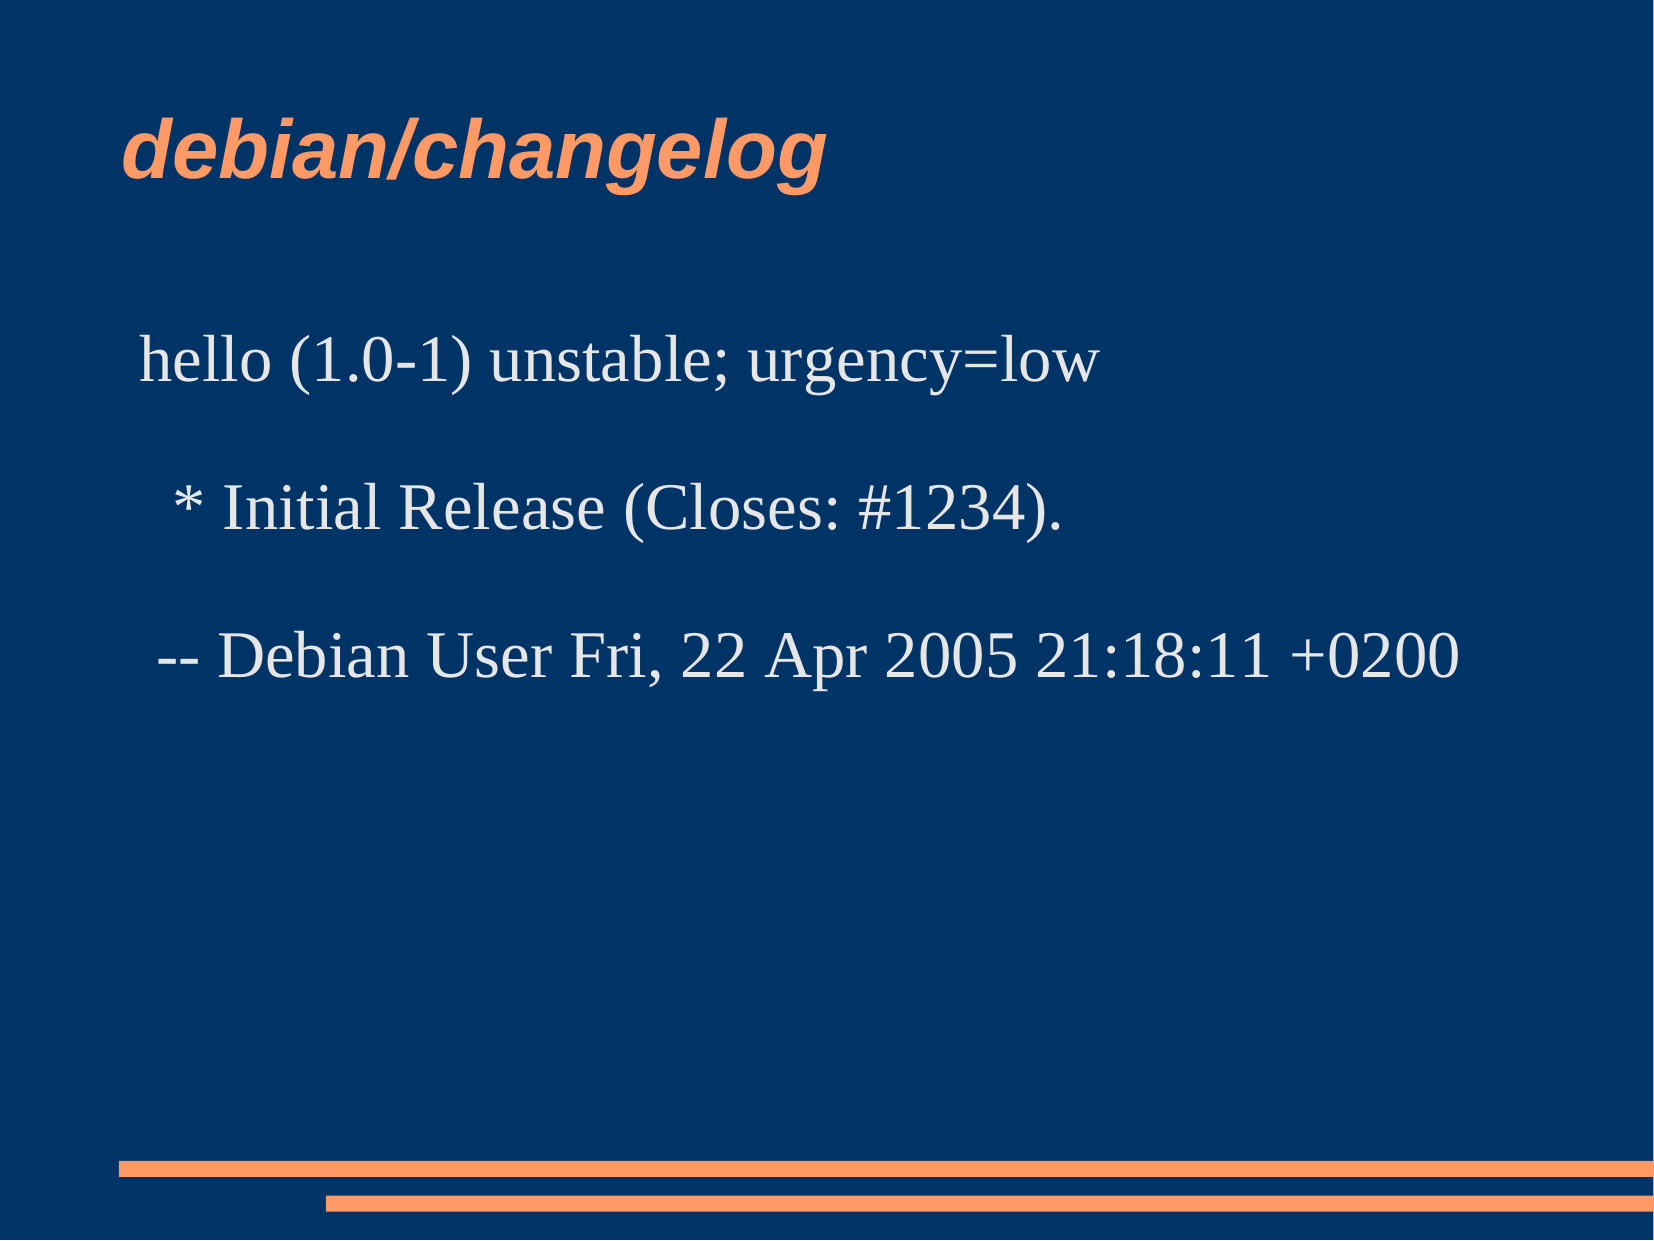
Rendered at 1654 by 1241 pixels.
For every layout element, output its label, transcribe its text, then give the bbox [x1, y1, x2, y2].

title debian/changelog [121, 53, 1534, 247]
list hello (1.0-1) unstable; urgency=low * Initial Release (Closes: #1234). -- Debian User Fri, 22 Apr 2005 21:18:11 +0200 [121, 322, 1561, 1118]
